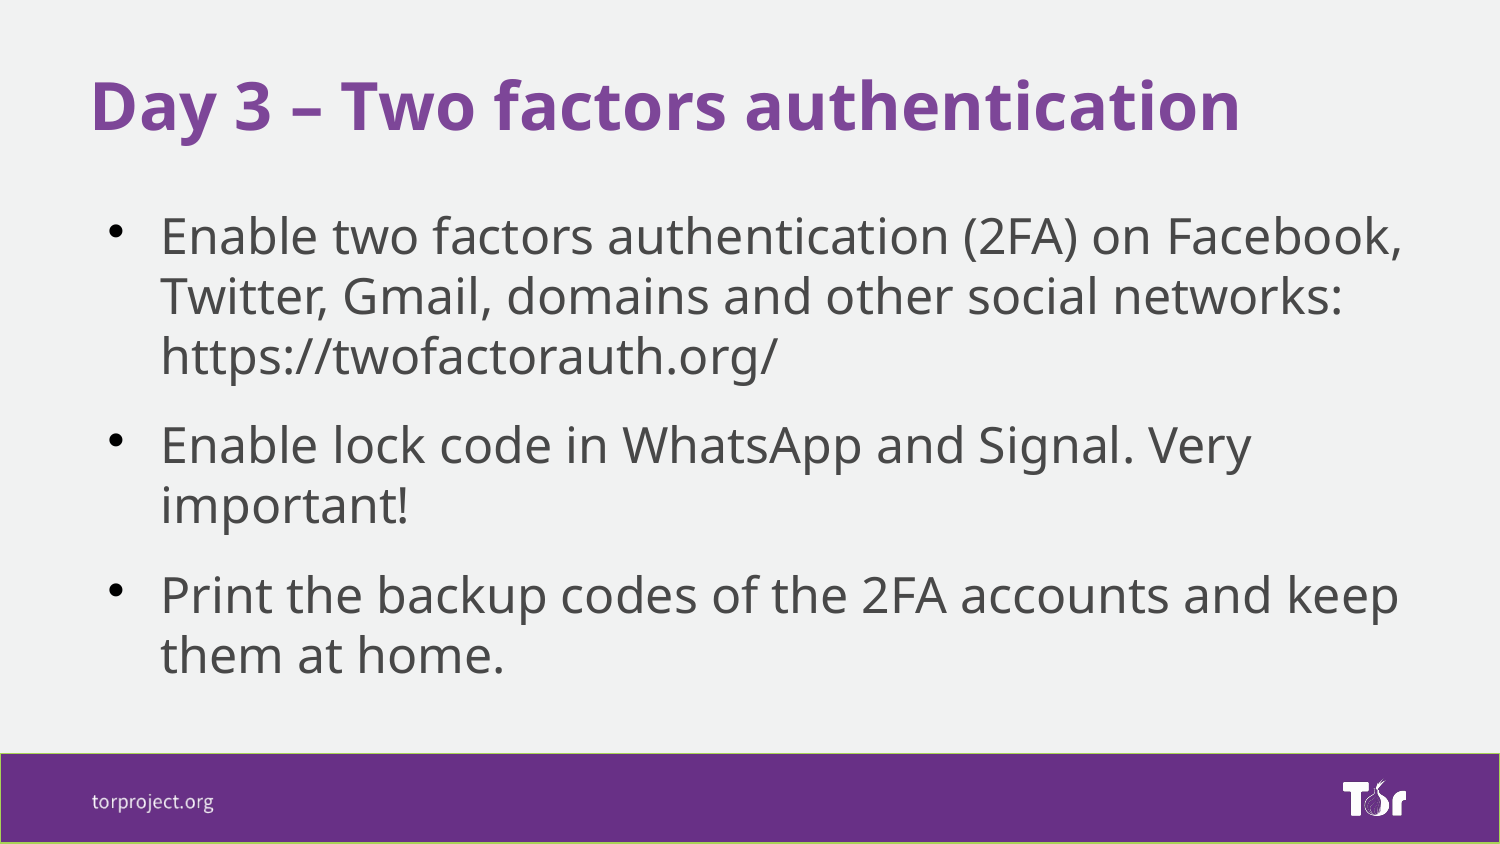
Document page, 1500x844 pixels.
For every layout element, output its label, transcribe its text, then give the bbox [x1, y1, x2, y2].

picture [1343, 778, 1406, 816]
picture [75, 780, 604, 821]
text_box Day 3 – Two factors authentication [74, 33, 1425, 174]
text_box Enable two factors authentication (2FA) on Facebook, Twitter, Gmail, domains and other social networks: https://twofactorauth.org/ Enable lock code in WhatsApp and Signal. Very important! Print the backup codes of the 2FA accounts and keep them at home. [74, 196, 1425, 754]
